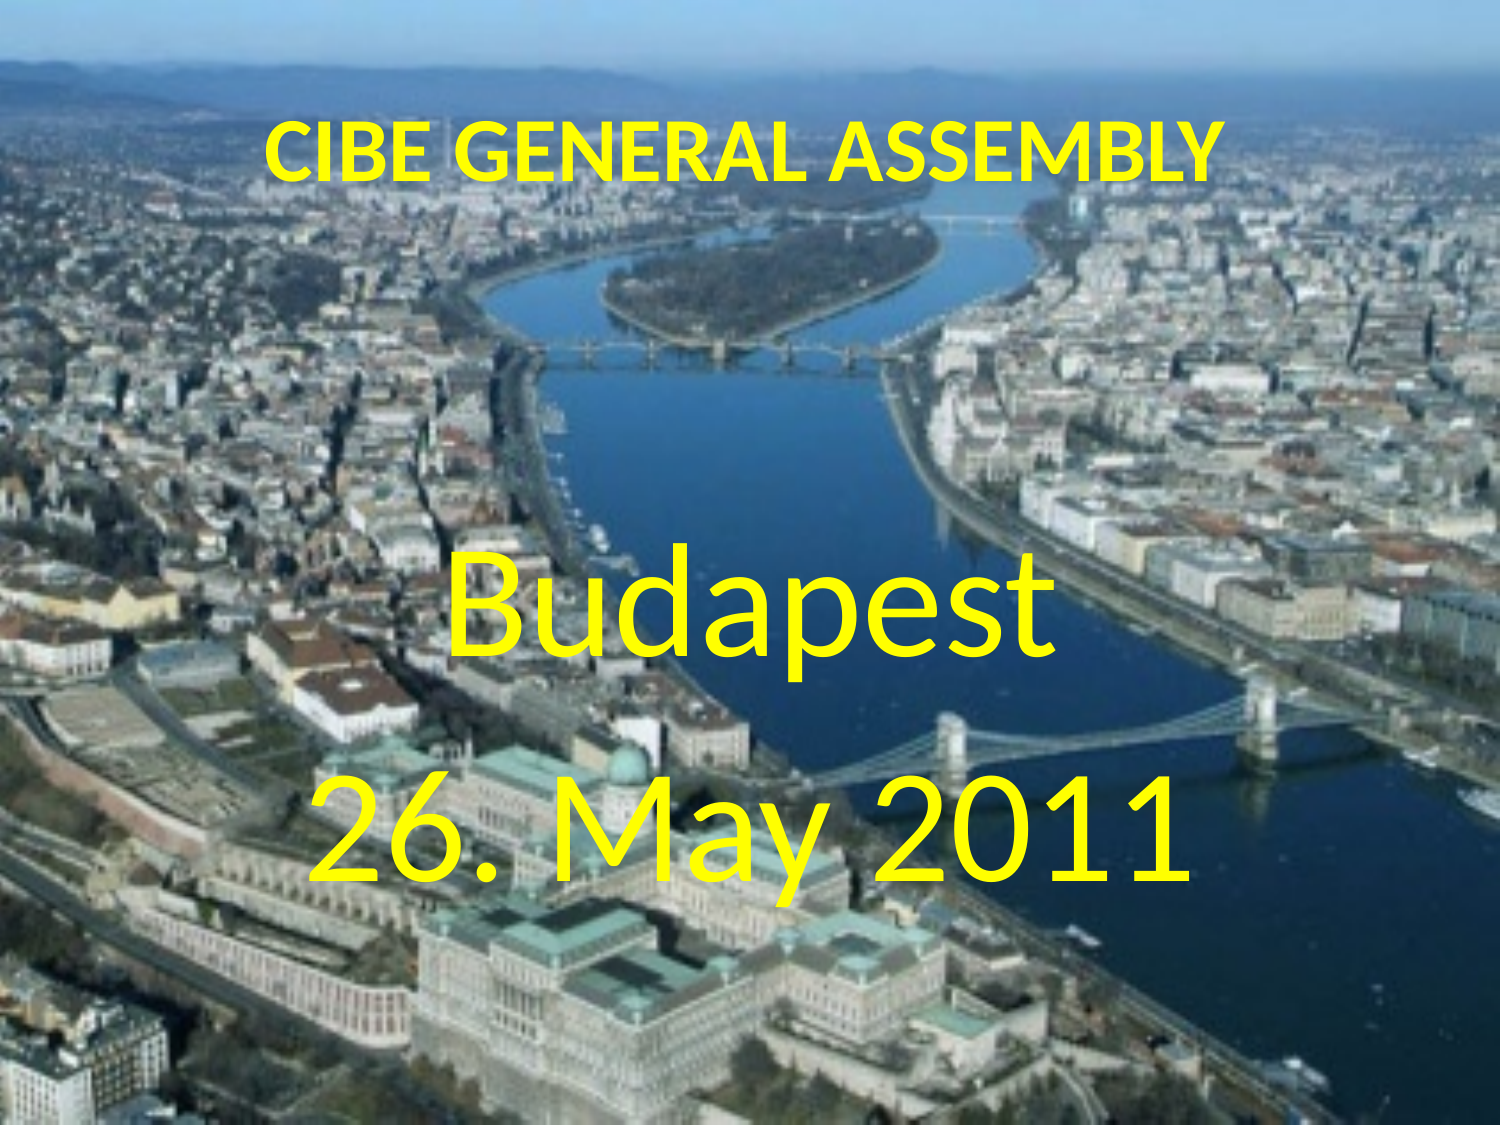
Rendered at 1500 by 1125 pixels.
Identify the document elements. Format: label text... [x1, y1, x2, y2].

list Budapest 26. May 2011 [75, 262, 1425, 1005]
title CIBE GENERAL ASSEMBLY [70, 82, 1421, 270]
picture [0, 0, 1500, 1125]
